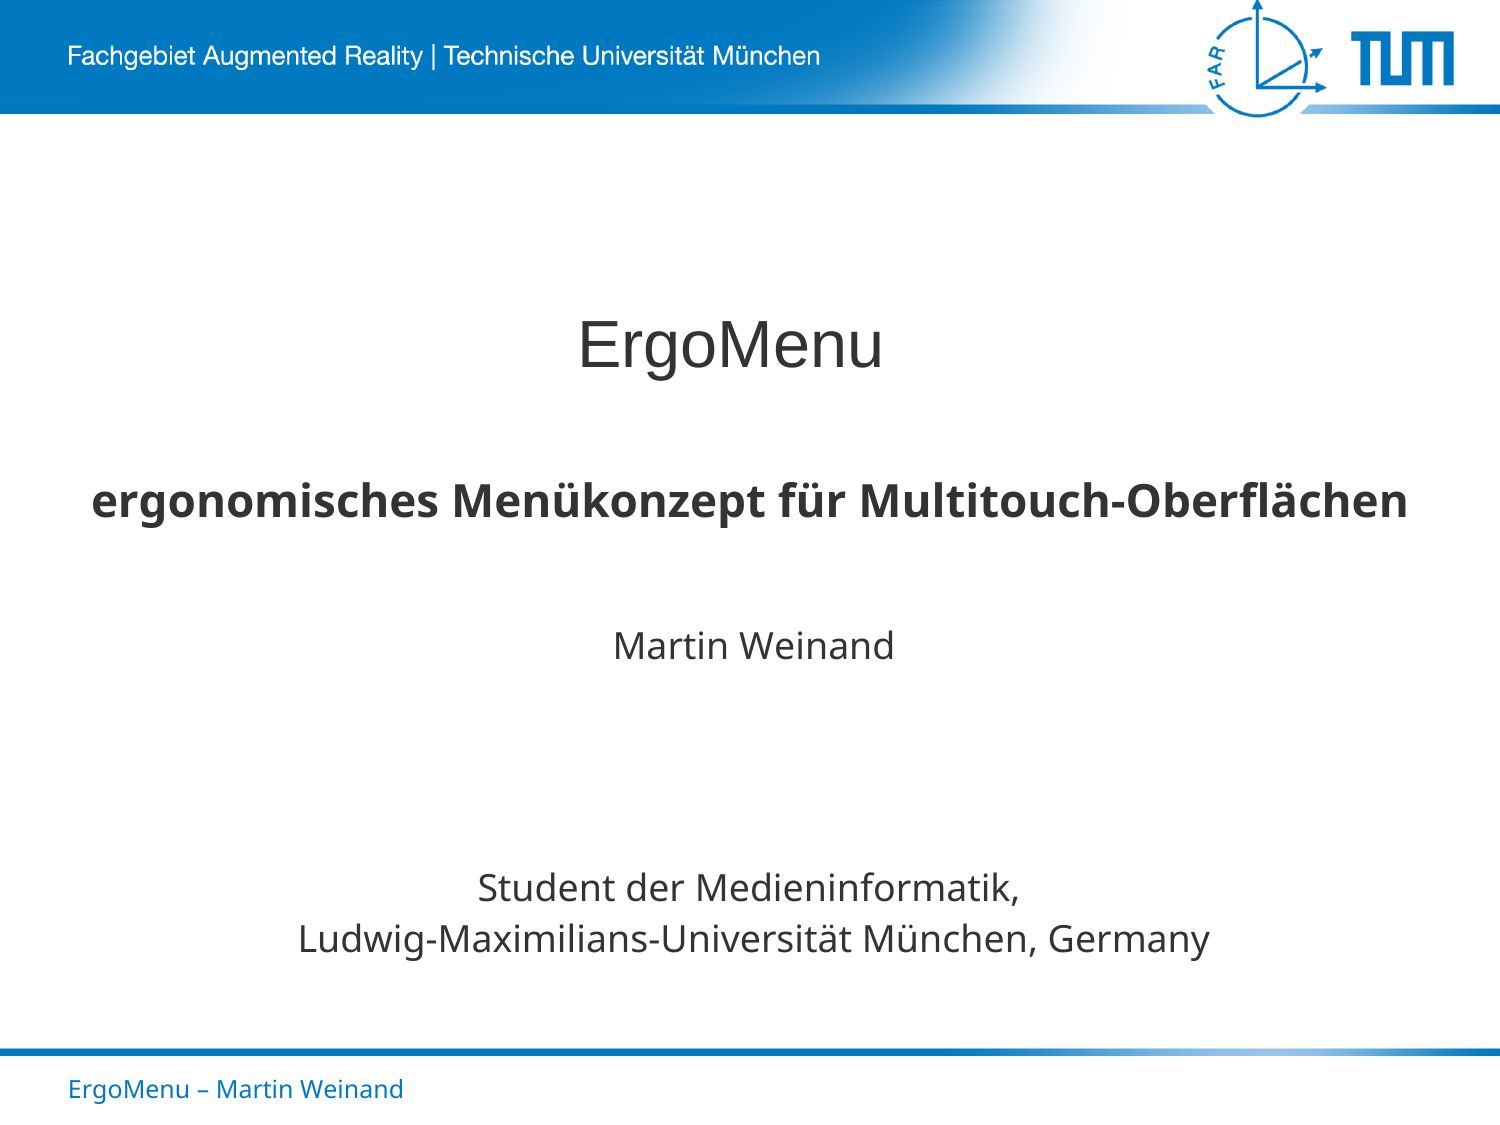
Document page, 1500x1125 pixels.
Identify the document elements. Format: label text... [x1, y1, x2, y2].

text_box ErgoMenu – Martin Weinand [53, 1063, 1081, 1114]
text_box ErgoMenu [562, 299, 900, 390]
text_box Martin Weinand Student der Medieninformatik, Ludwig-Maximilians-Universität München, Germany [57, 612, 1452, 967]
title ergonomisches Menükonzept für Multitouch-Oberflächen [53, 333, 1447, 666]
picture [0, 0, 1500, 1125]
